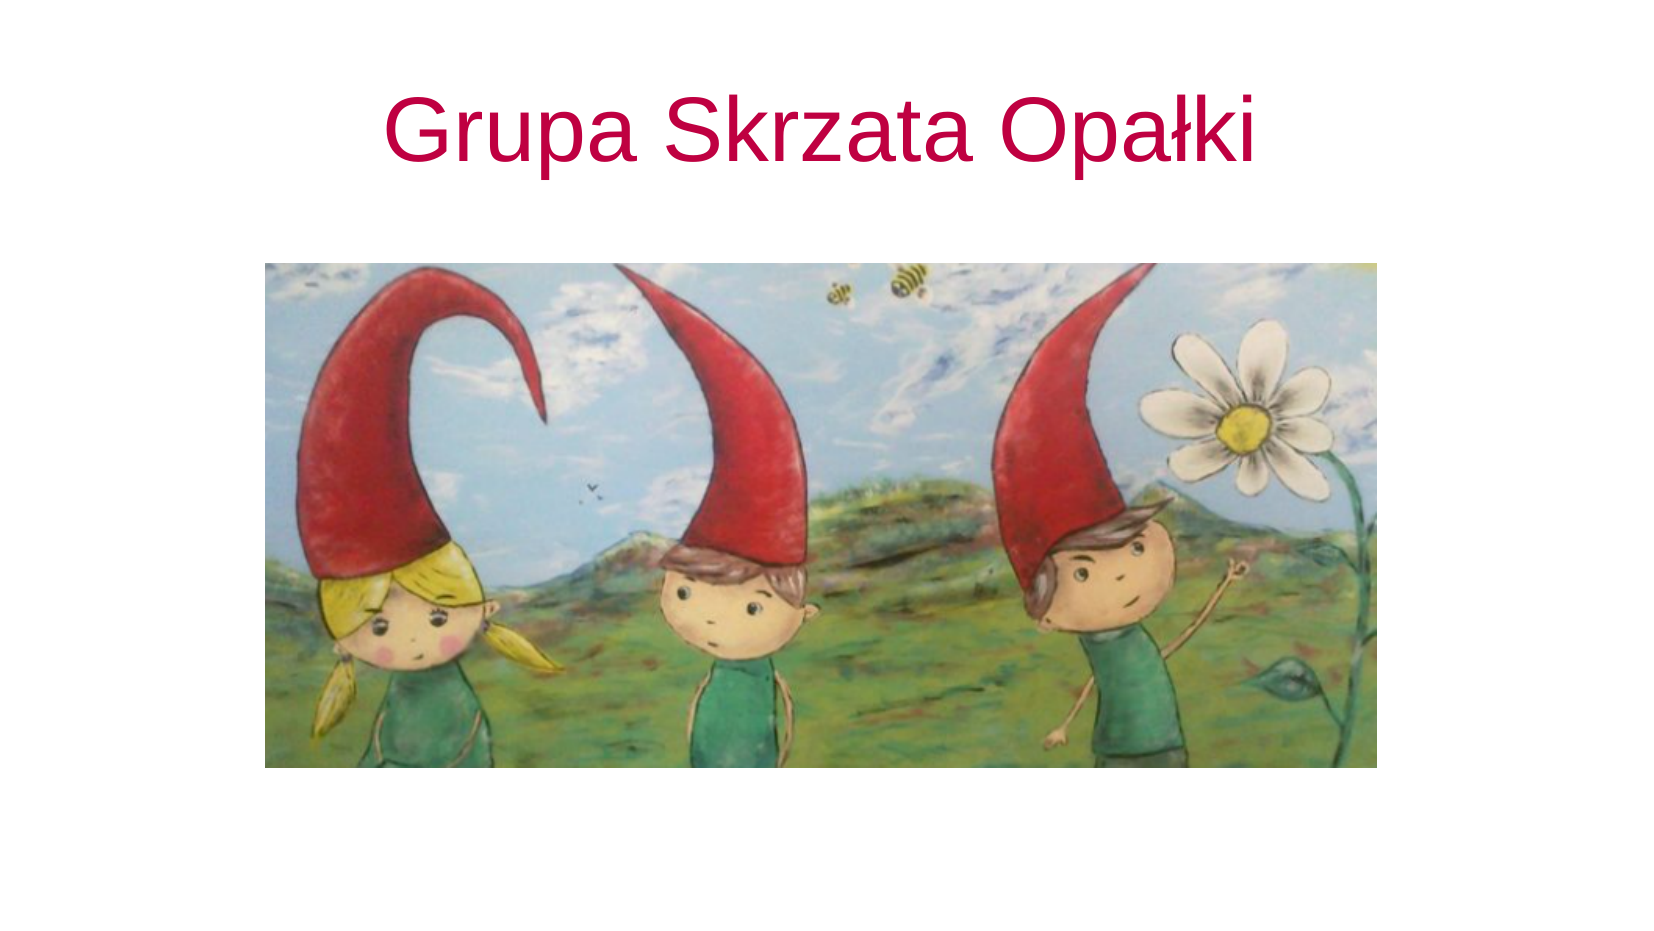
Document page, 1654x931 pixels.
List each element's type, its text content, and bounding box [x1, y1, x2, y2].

text_box Grupa Skrzata Opałki [265, 29, 1388, 237]
picture [265, 263, 1377, 768]
